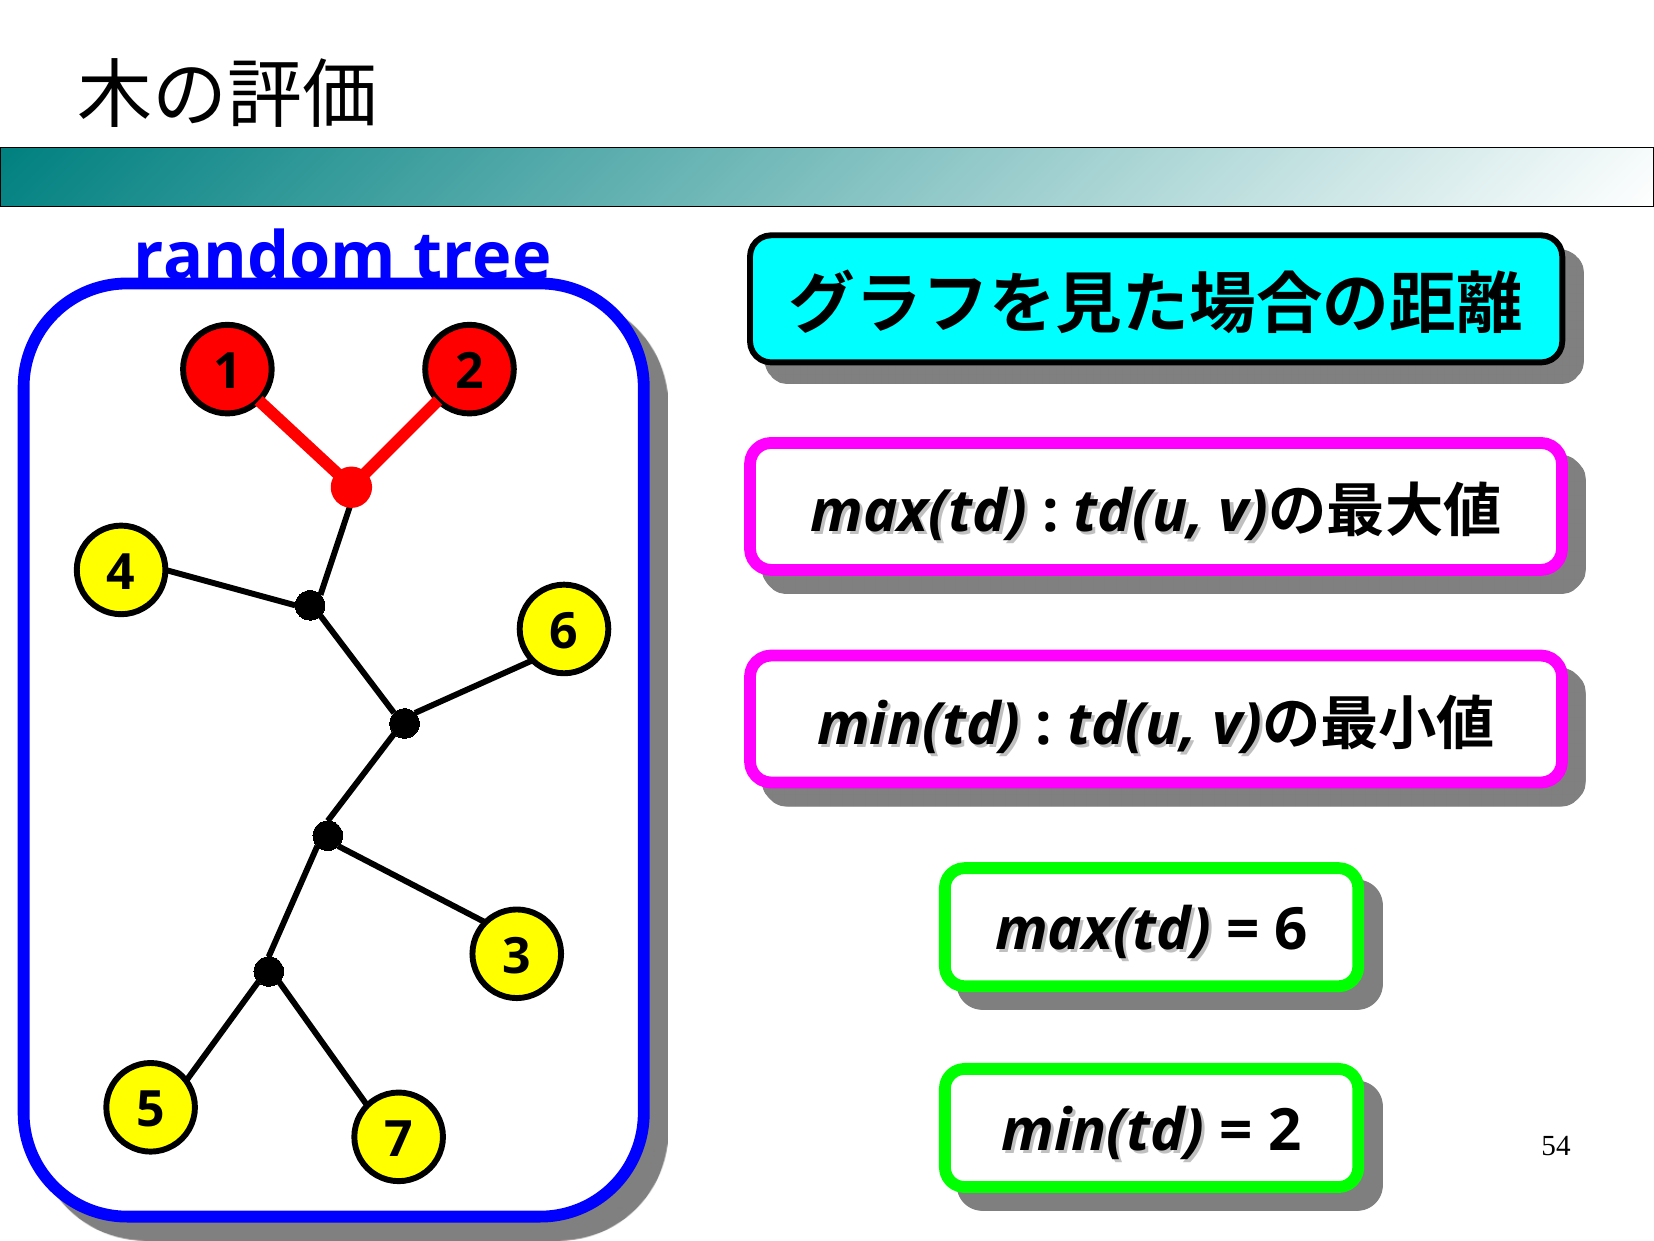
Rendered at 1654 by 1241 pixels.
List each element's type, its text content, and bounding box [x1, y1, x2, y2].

text_box 3 [472, 909, 562, 999]
text_box 5 [106, 1062, 195, 1152]
text_box 7 [354, 1092, 443, 1182]
text_box 4 [76, 525, 166, 615]
text_box [23, 283, 644, 1217]
title 木の評価 [77, 29, 1654, 149]
text_box 6 [519, 584, 609, 674]
text_box 1 [183, 324, 272, 414]
text_box min(td) : td(u, v)の最小値 [750, 655, 1563, 783]
text_box random tree [138, 200, 547, 288]
text_box グラフを見た場合の距離 [750, 235, 1563, 363]
text_box max(td) : td(u, v)の最大値 [750, 442, 1563, 570]
text_box 2 [425, 324, 514, 414]
text_box min(td) = 2 [944, 1068, 1359, 1188]
text_box max(td) = 6 [944, 868, 1359, 987]
